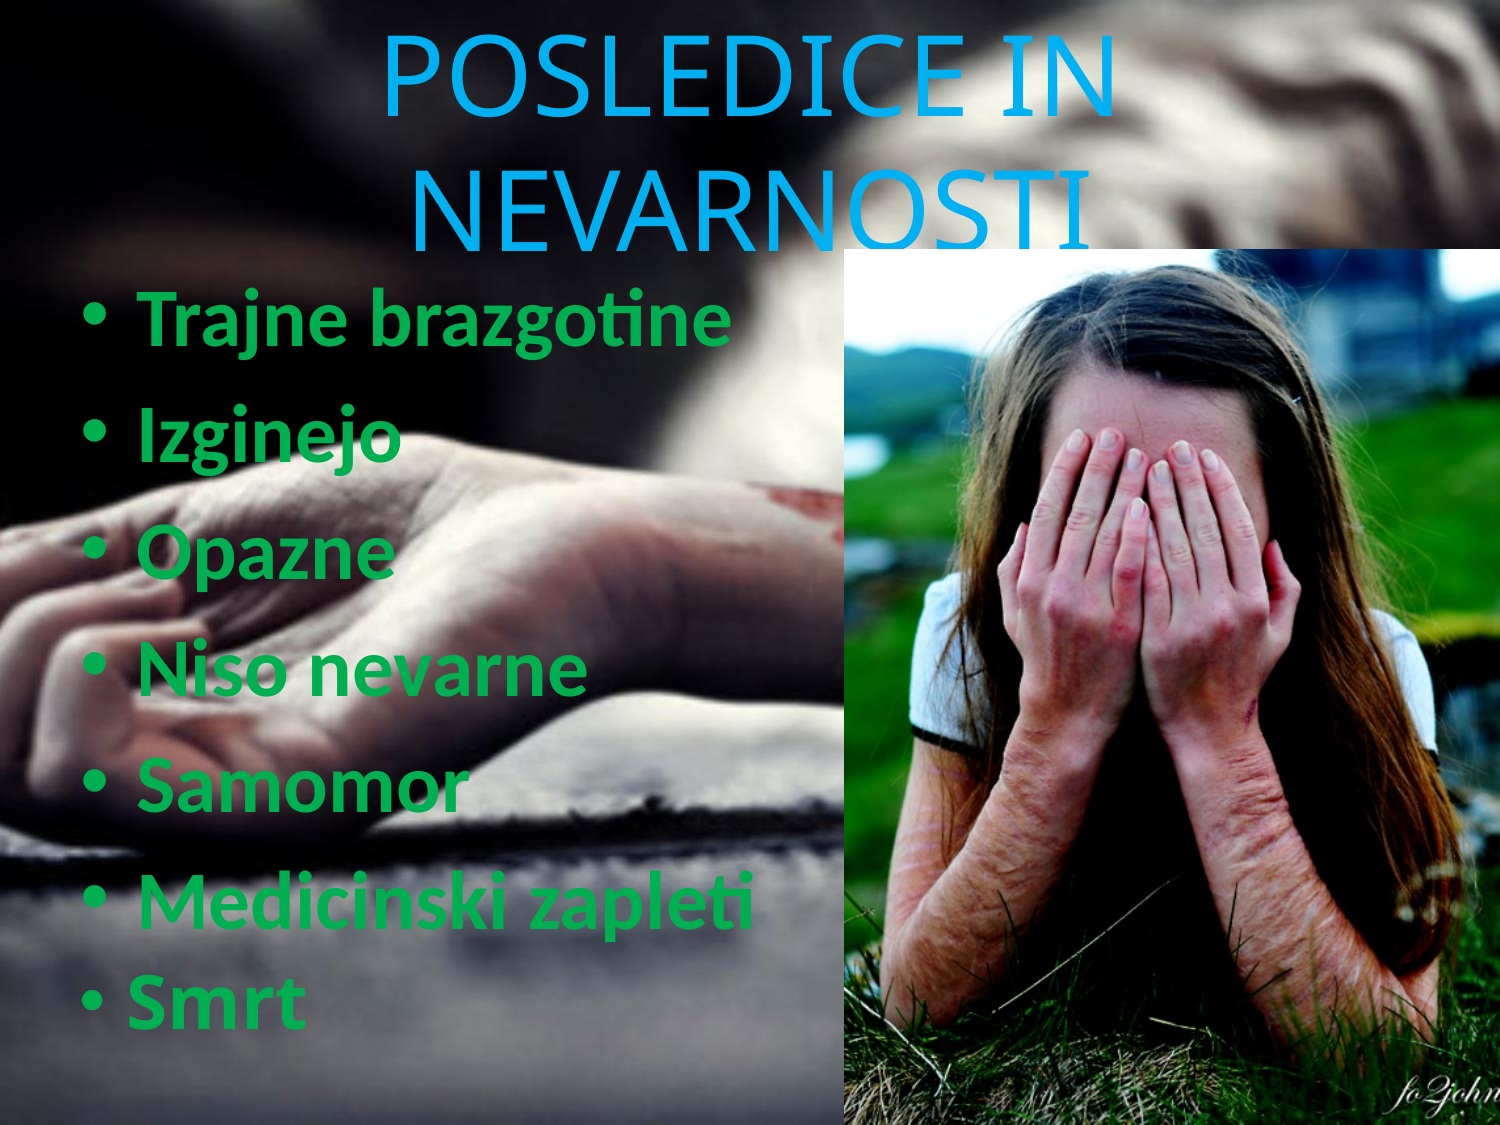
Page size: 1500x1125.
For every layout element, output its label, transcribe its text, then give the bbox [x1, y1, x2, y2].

text_box Smrt [64, 947, 703, 1098]
picture [0, 0, 1500, 1125]
list Trajne brazgotine Izginejo Opazne Niso nevarne Samomor Medicinski zapleti [64, 255, 844, 998]
title POSLEDICE IN NEVARNOSTI [75, 45, 1425, 233]
